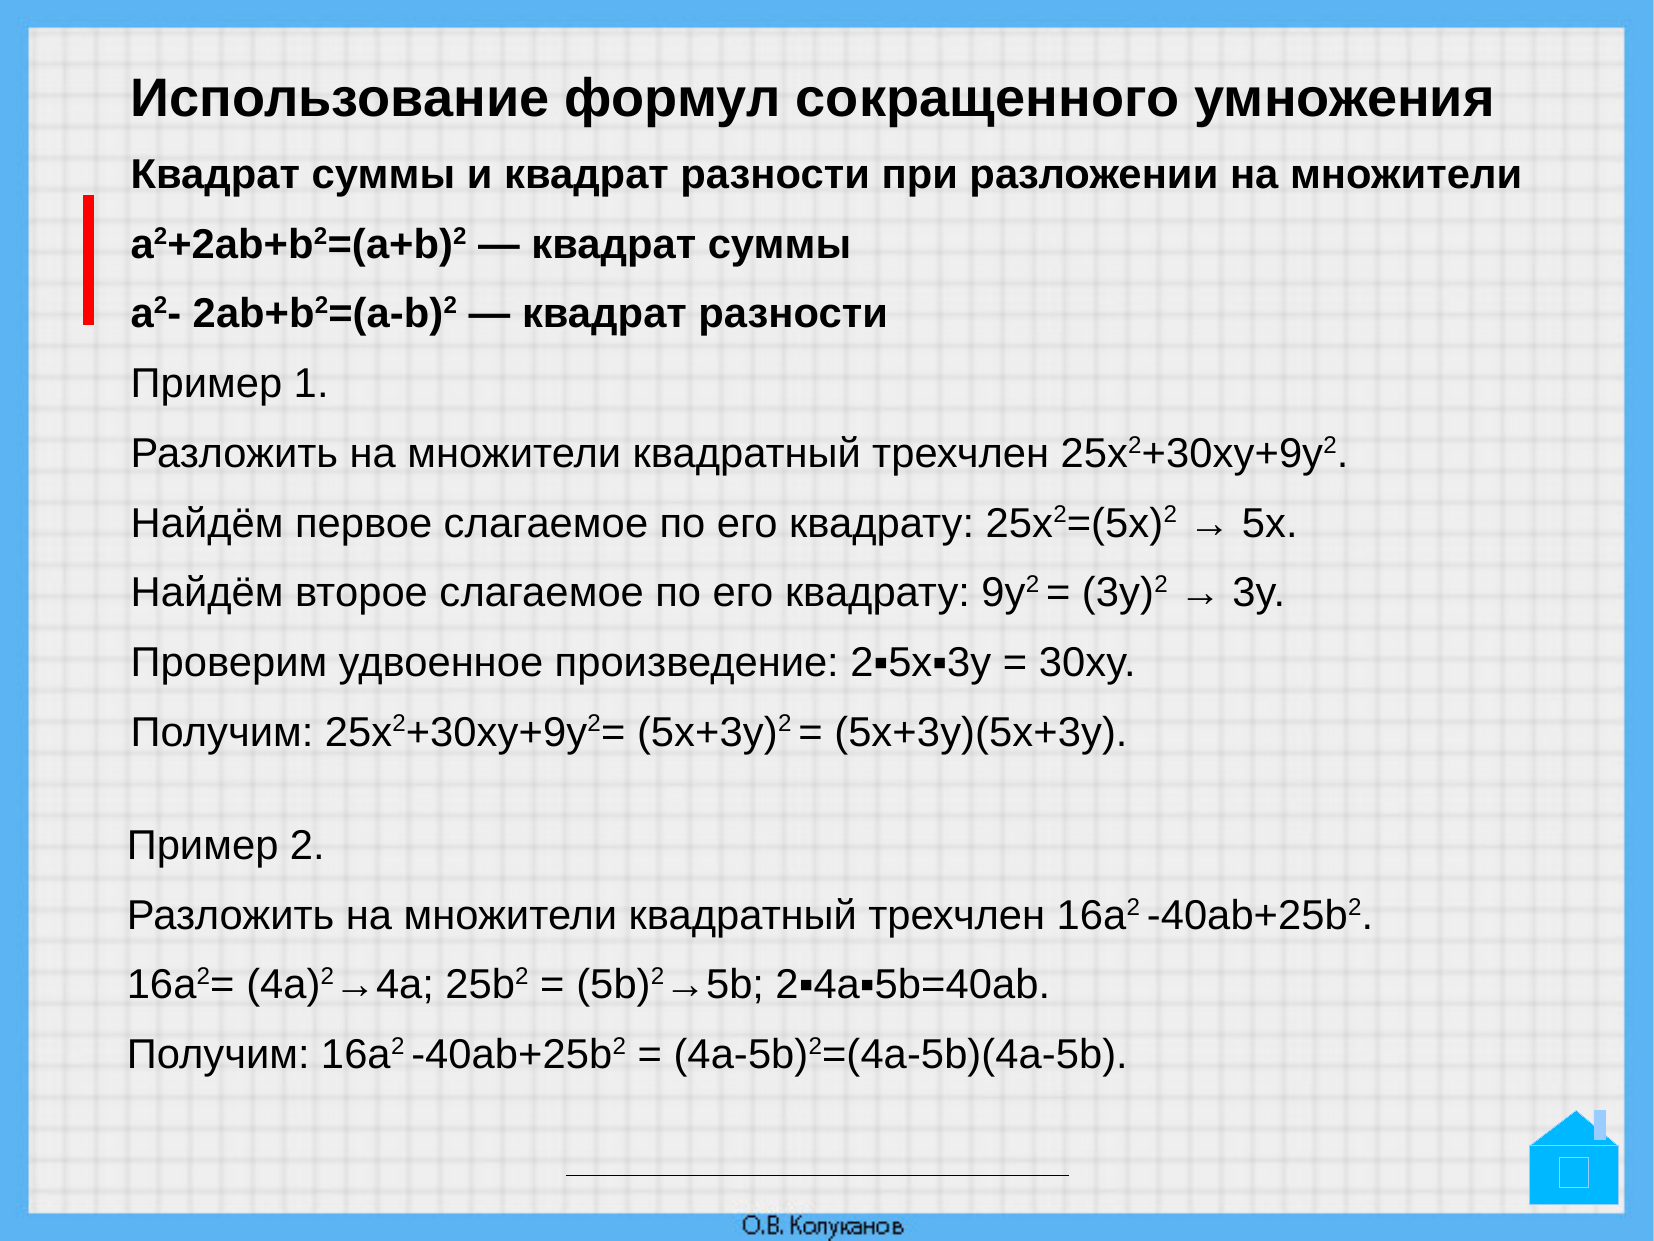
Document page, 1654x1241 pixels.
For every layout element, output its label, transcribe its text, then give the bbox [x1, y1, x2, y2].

picture [0, 1211, 1654, 1241]
text_box Пример 2. Разложить на множители квадратный трехчлен 16a2 -40ab+25b2. 16a2= (4a)2→4a; 25b2 = (5b)2→5b; 2▪4a▪5b=40ab. Получим: 16a2 -40ab+25b2 = (4a-5b)2=(4a-5b)(4a-5b). [112, 791, 1619, 1072]
text_box Использование формул сокращенного умножения Квадрат суммы и квадрат разности при рaзложении на множители a2+2ab+b2=(a+b)2 — квадрат суммы a2- 2ab+b2=(a-b)2 — квадрат разности Пример 1. Разложить на множители квадратный трехчлен 25x2+30xy+9y2. Найдём первое слагаемое по его квадрату: 25х2=(5х)2 → 5х. Найдём второе слагаемое по его квадрату: 9y2 = (3y)2 → 3y. Проверим удвоенное произведение: 2▪5х▪3y = 30xy. Получим: 25x2+30xy+9y2= (5x+3y)2 = (5x+3y)(5x+3y). [0, 29, 1654, 1211]
text_box [1529, 1110, 1619, 1205]
picture [0, 0, 1654, 29]
